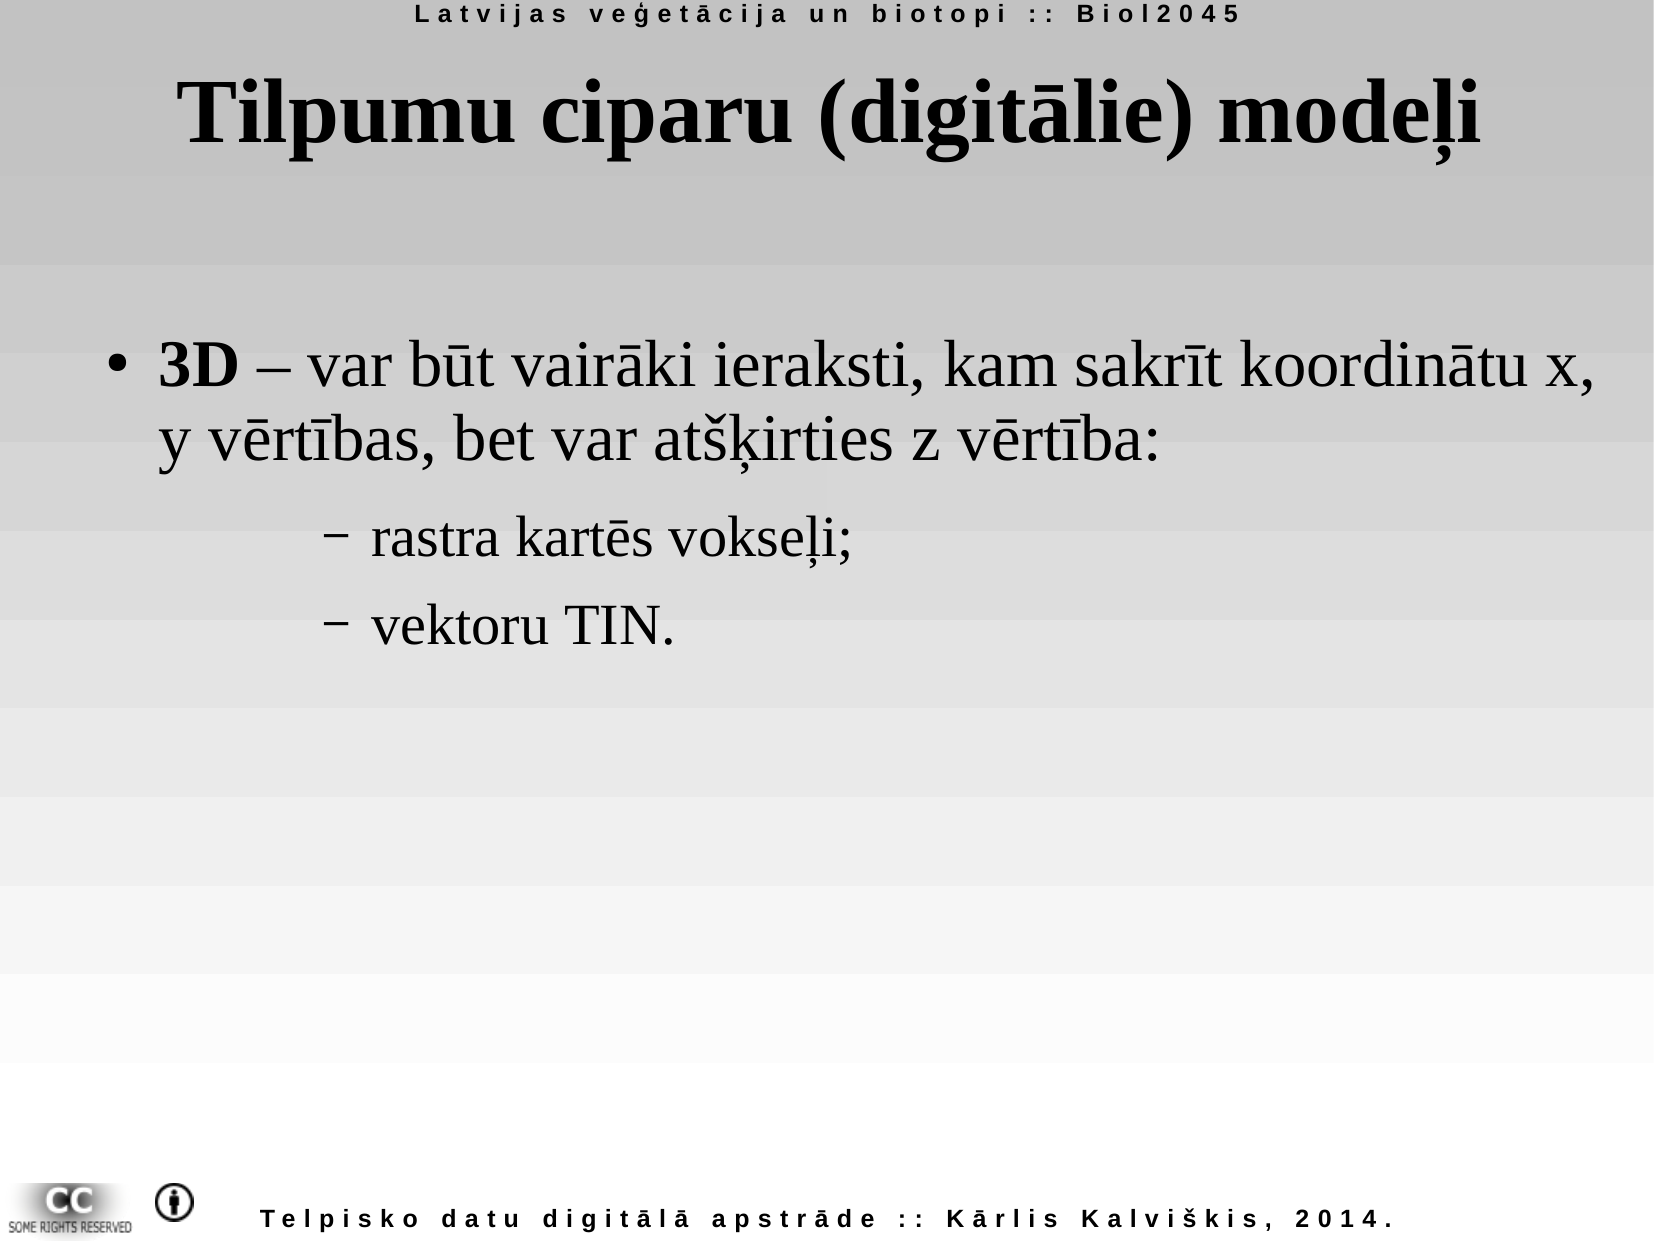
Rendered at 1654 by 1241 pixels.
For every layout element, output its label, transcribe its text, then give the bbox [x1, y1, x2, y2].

picture [0, 0, 1654, 1241]
title Tilpumu ciparu (digitālie) modeļi [34, 61, 1626, 296]
list 3D – var būt vairāki ieraksti, kam sakrīt koordinātu x, y vērtības, bet var atšķirties z vērtība: rastra kartēs vokseļi; vektoru TIN. [87, 327, 1602, 1172]
